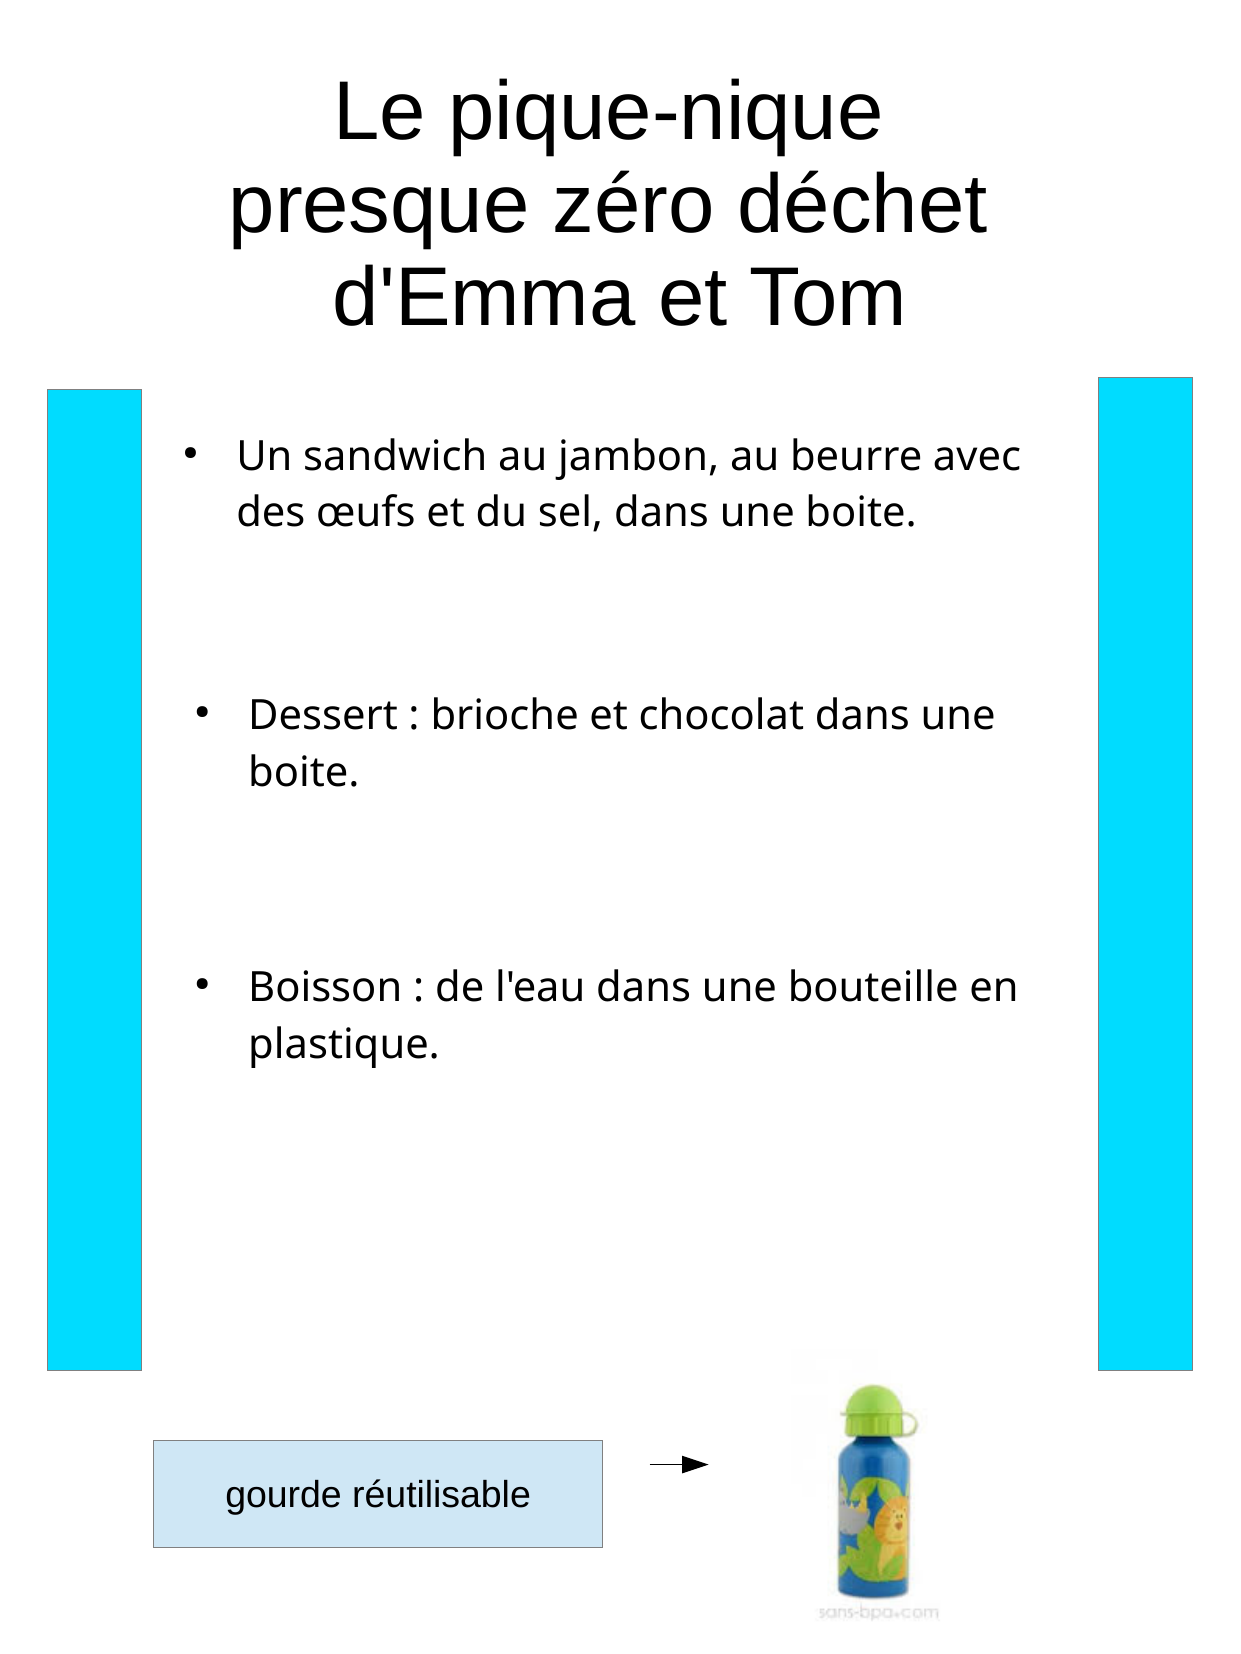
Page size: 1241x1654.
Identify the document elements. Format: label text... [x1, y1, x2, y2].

list Boisson : de l'eau dans une bouteille en plastique. [177, 956, 1087, 1155]
picture [791, 1349, 966, 1630]
text_box [47, 389, 142, 1371]
title Le pique-nique presque zéro déchet d'Emma et Tom [62, 64, 1179, 344]
list Dessert : brioche et chocolat dans une boite. [177, 685, 1087, 884]
text_box gourde réutilisable [153, 1440, 603, 1548]
list Un sandwich au jambon, au beurre avec des œufs et du sel, dans une boite. [165, 425, 1075, 624]
text_box [1098, 377, 1193, 1371]
